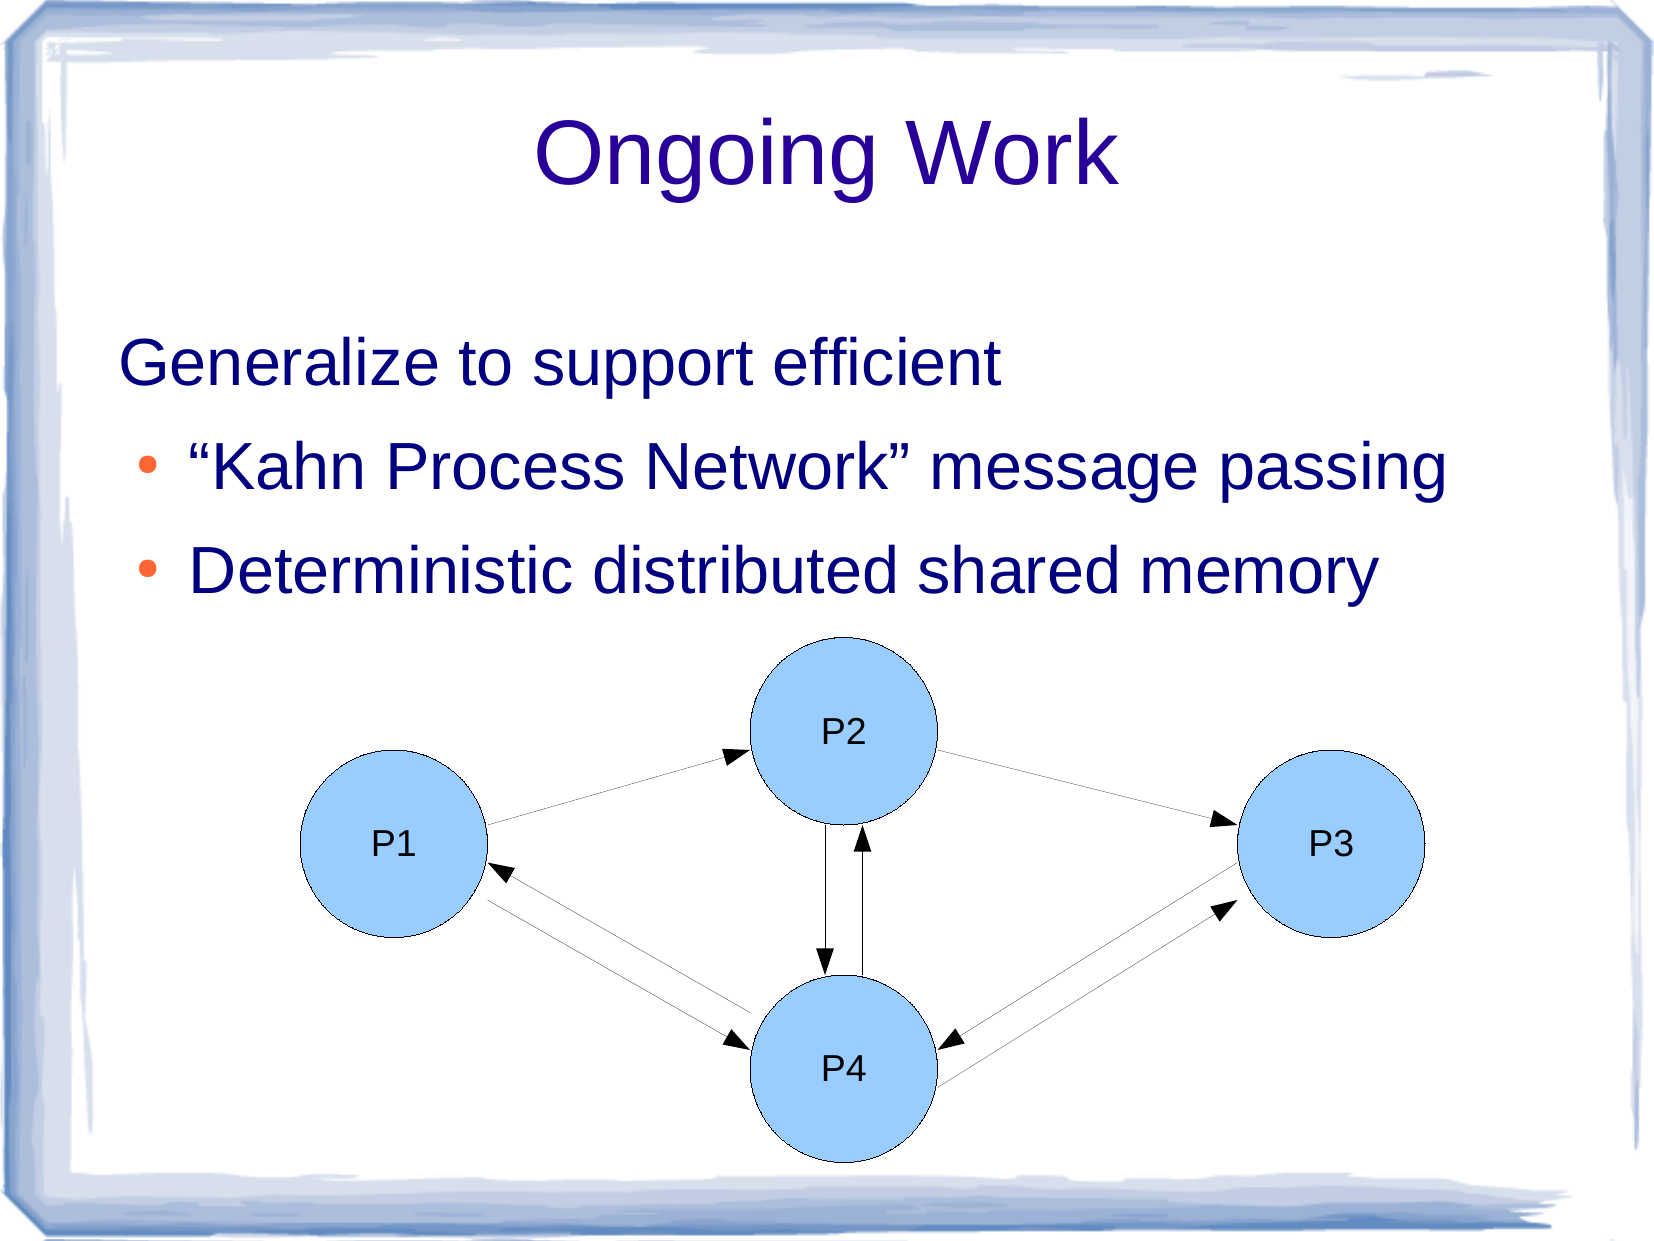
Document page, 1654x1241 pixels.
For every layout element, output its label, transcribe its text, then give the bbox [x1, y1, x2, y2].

picture [0, 0, 1654, 1241]
text_box P2 [750, 637, 938, 826]
text_box P1 [300, 750, 488, 938]
list Generalize to support efficient “Kahn Process Network” message passing Deterministic distributed shared memory [118, 324, 1571, 608]
text_box P4 [750, 975, 938, 1163]
text_box P3 [1237, 750, 1426, 938]
title Ongoing Work [82, 49, 1571, 257]
